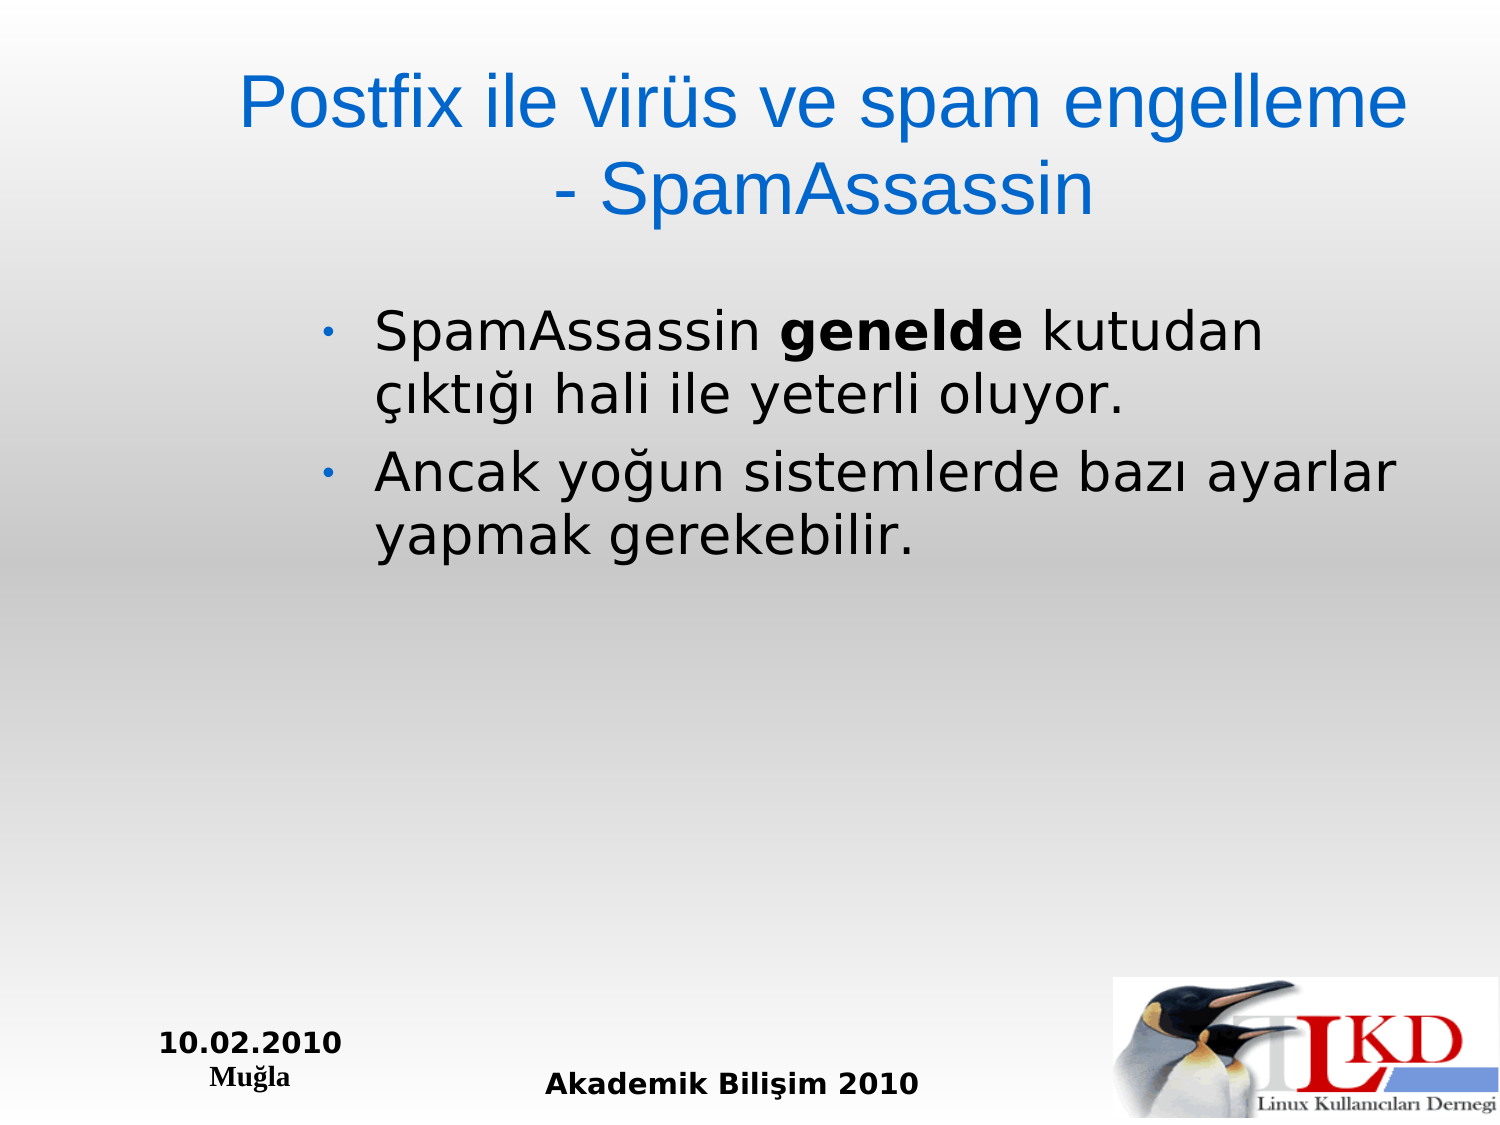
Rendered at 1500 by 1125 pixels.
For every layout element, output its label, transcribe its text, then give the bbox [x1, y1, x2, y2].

picture [1113, 977, 1499, 1118]
title Postfix ile virüs ve spam engelleme - SpamAssassin [224, 49, 1425, 238]
list SpamAssassin genelde kutudan çıktığı hali ile yeterli oluyor. Ancak yoğun sistemlerde bazı ayarlar yapmak gerekebilir. [224, 299, 1425, 975]
